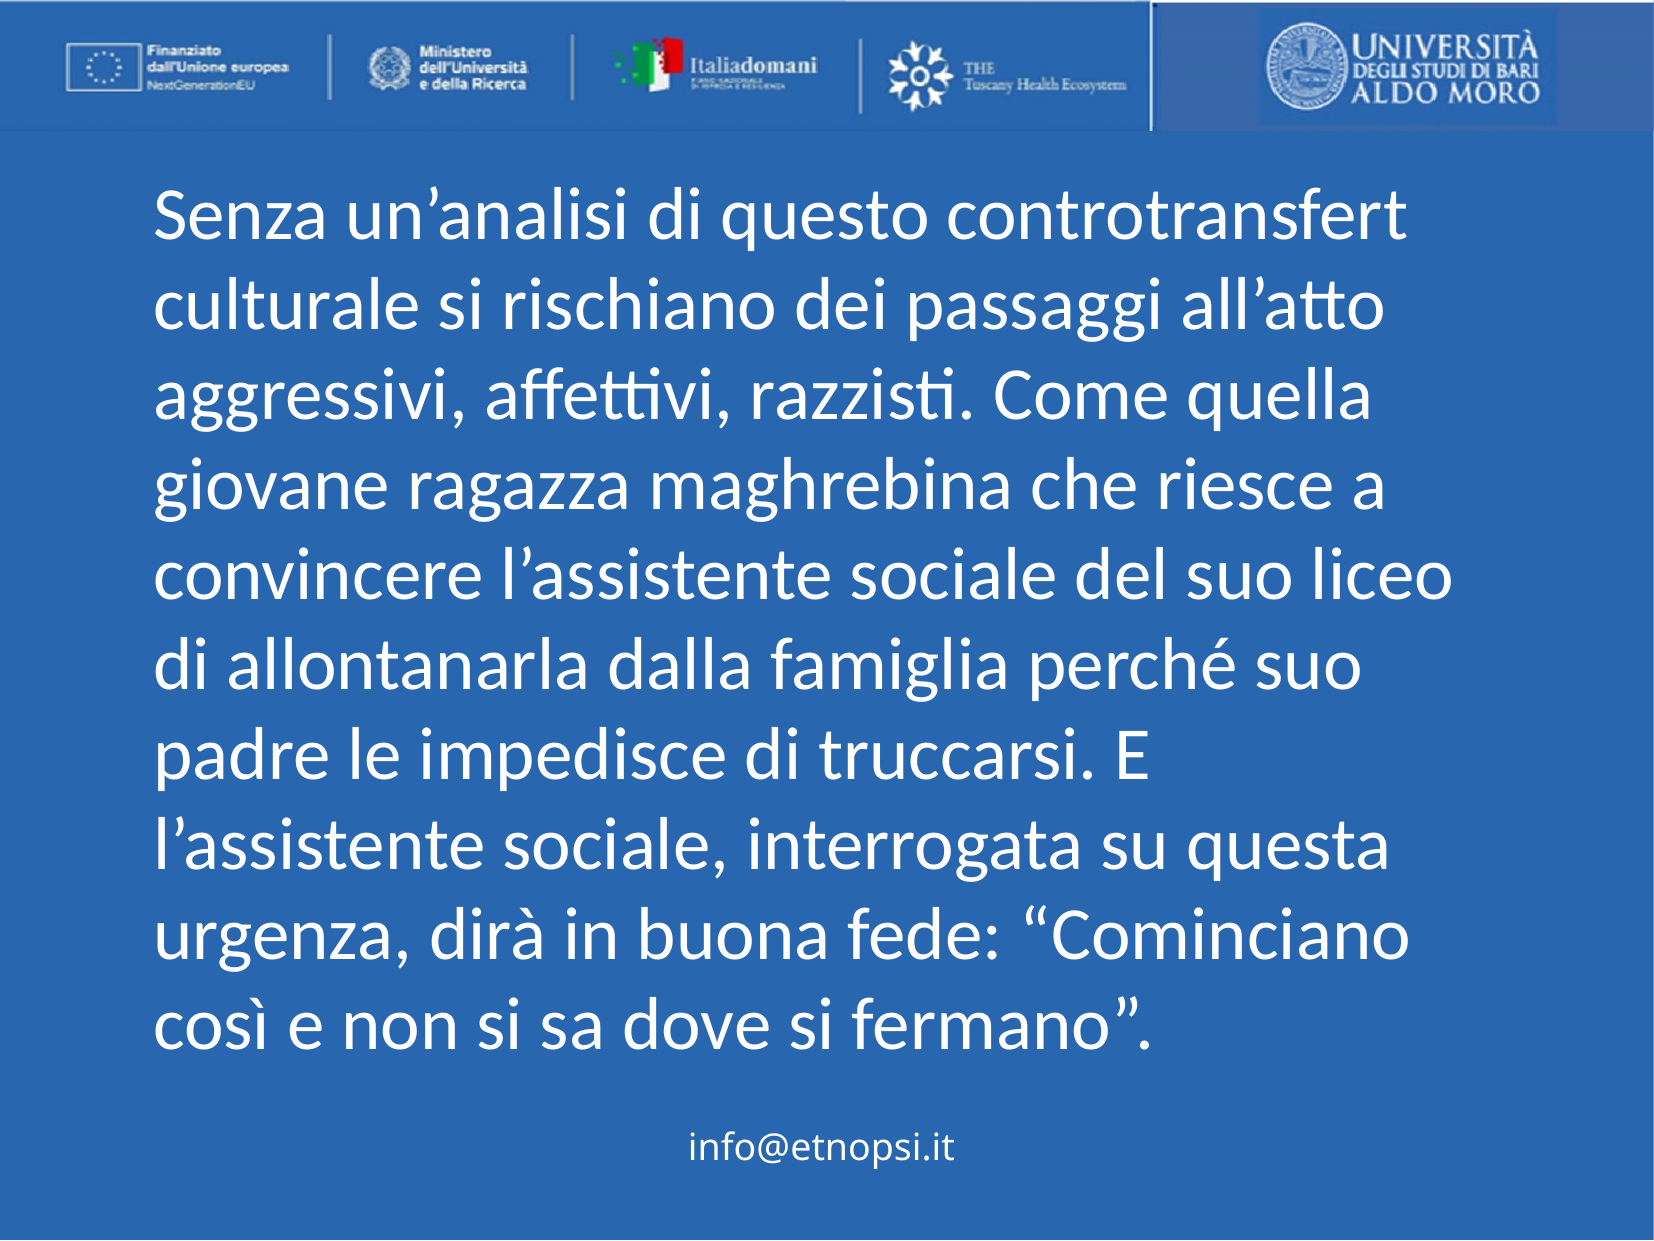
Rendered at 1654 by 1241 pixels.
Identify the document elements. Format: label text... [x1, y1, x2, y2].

subtitle Senza un’analisi di questo controtransfert culturale si rischiano dei passaggi all’atto aggressivi, affettivi, razzisti. Come quella giovane ragazza maghrebina che riesce a convincere l’assistente sociale del suo liceo di allontanarla dalla famiglia perché suo padre le impedisce di truccarsi. E l’assistente sociale, interrogata su questa urgenza, dirà in buona fede: “Cominciano così e non si sa dove si fermano”. info@etnopsi.it [138, 157, 1516, 900]
picture [0, 0, 1654, 132]
